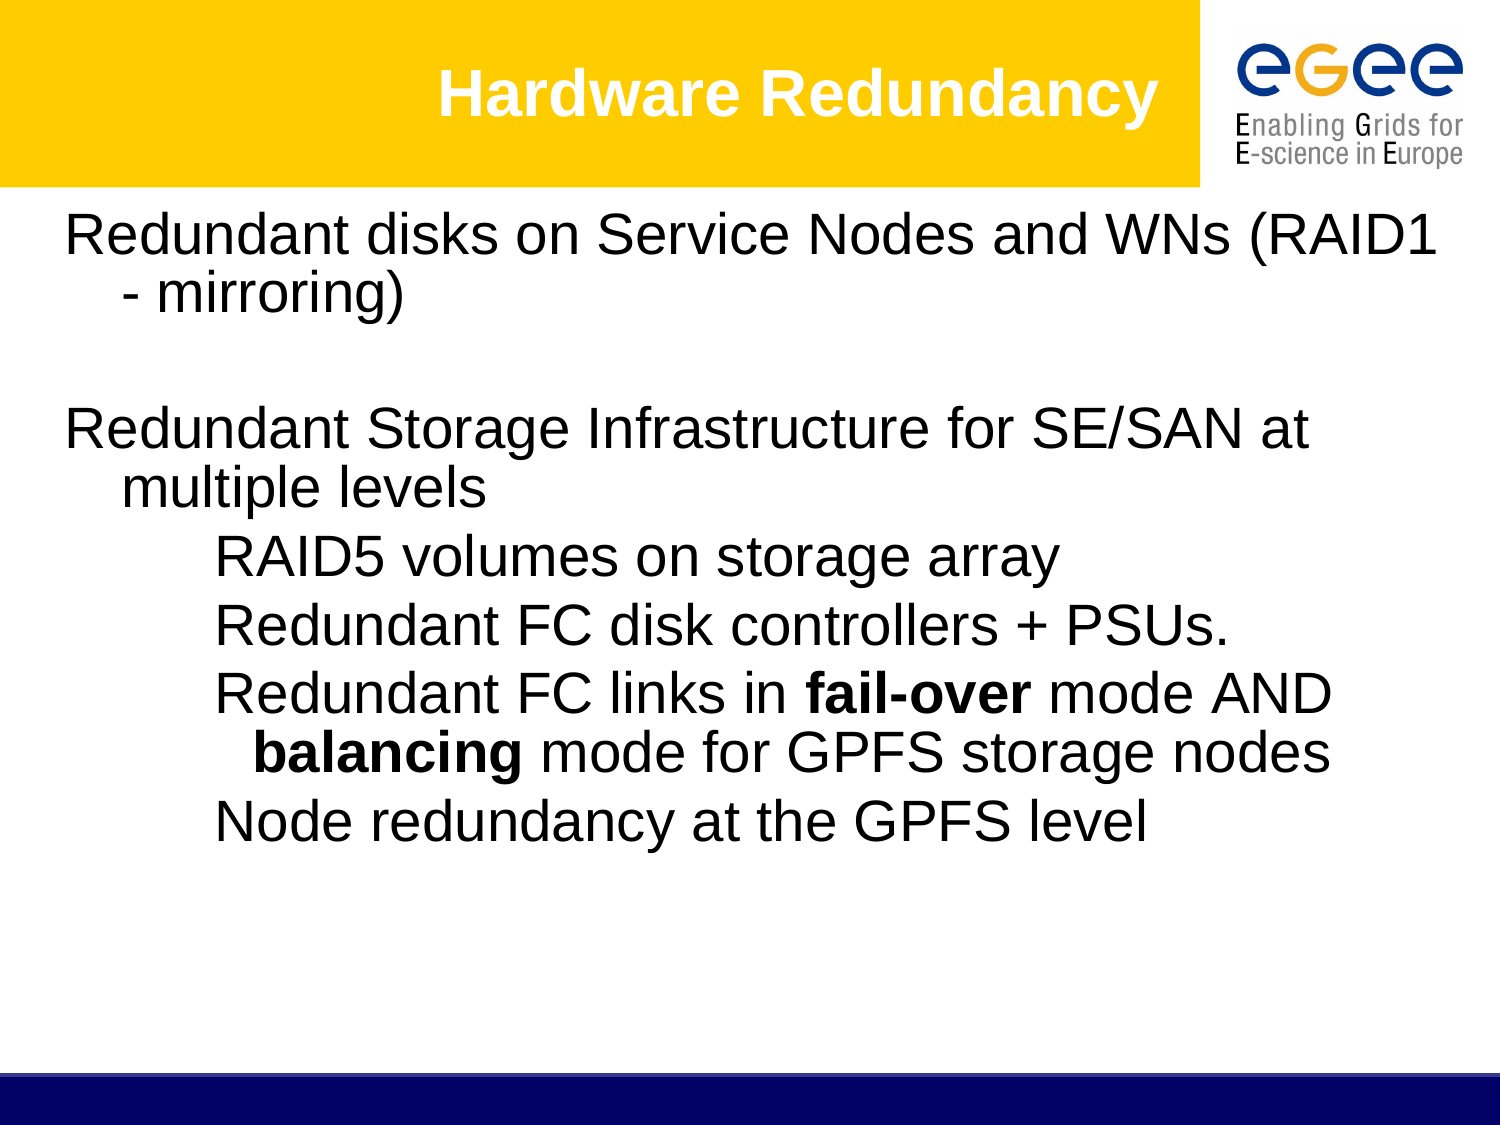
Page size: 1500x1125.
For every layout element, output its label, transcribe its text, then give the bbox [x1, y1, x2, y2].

picture [1237, 24, 1463, 169]
list Redundant disks on Service Nodes and WNs (RAID1 - mirroring) Redundant Storage Infrastructure for SE/SAN at multiple levels RAID5 volumes on storage array Redundant FC disk controllers + PSUs. Redundant FC links in fail-over mode AND balancing mode for GPFS storage nodes Node redundancy at the GPFS level [50, 200, 1463, 1013]
title Hardware Redundancy [12, 37, 1175, 150]
